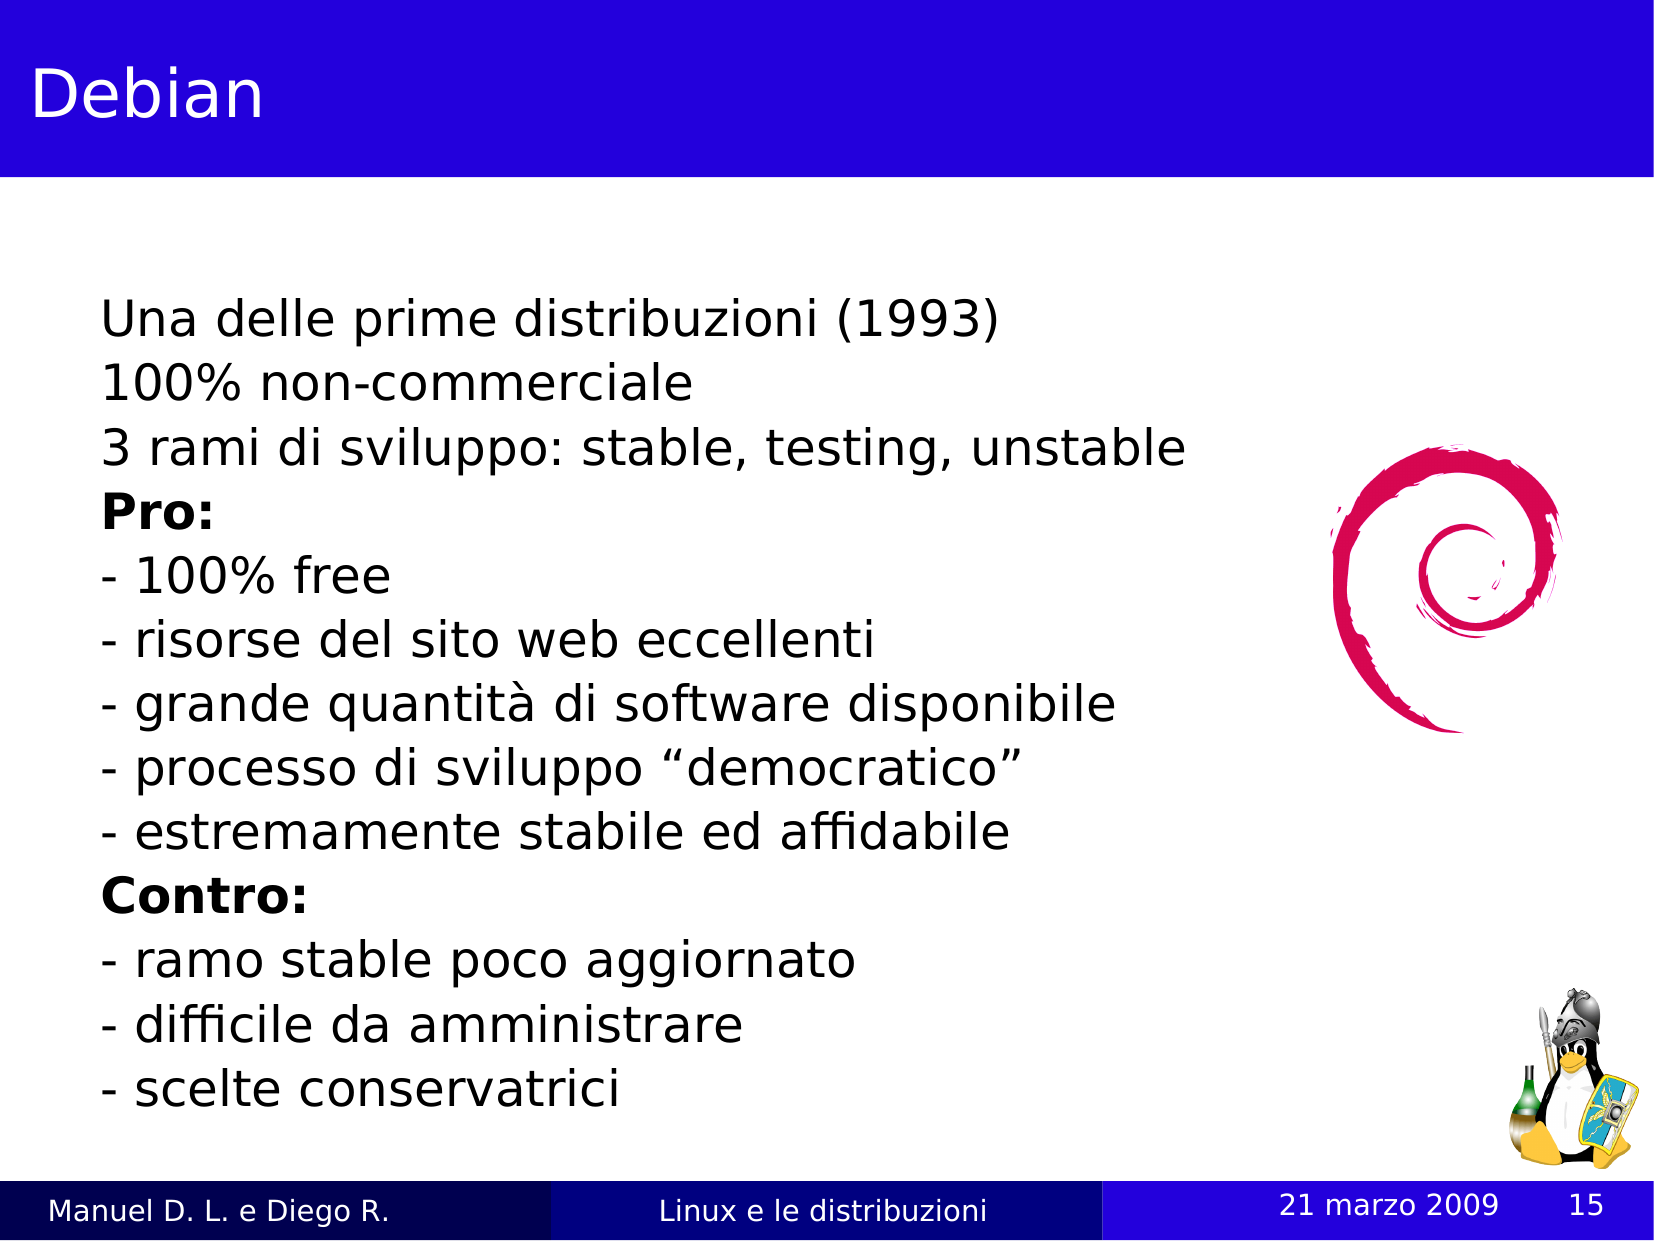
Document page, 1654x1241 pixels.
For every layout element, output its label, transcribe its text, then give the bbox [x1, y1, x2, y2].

picture [1509, 988, 1639, 1169]
title Debian [29, 0, 1518, 198]
picture [1328, 442, 1565, 735]
list Una delle prime distribuzioni (1993) 100% non-commerciale 3 rami di sviluppo: stable, testing, unstable Pro: - 100% free - risorse del sito web eccellenti - grande quantità di software disponibile - processo di sviluppo “democratico” - estremamente stabile ed affidabile Contro: - ramo stable poco aggiornato - difficile da amministrare - scelte conservatrici [82, 290, 1571, 1119]
